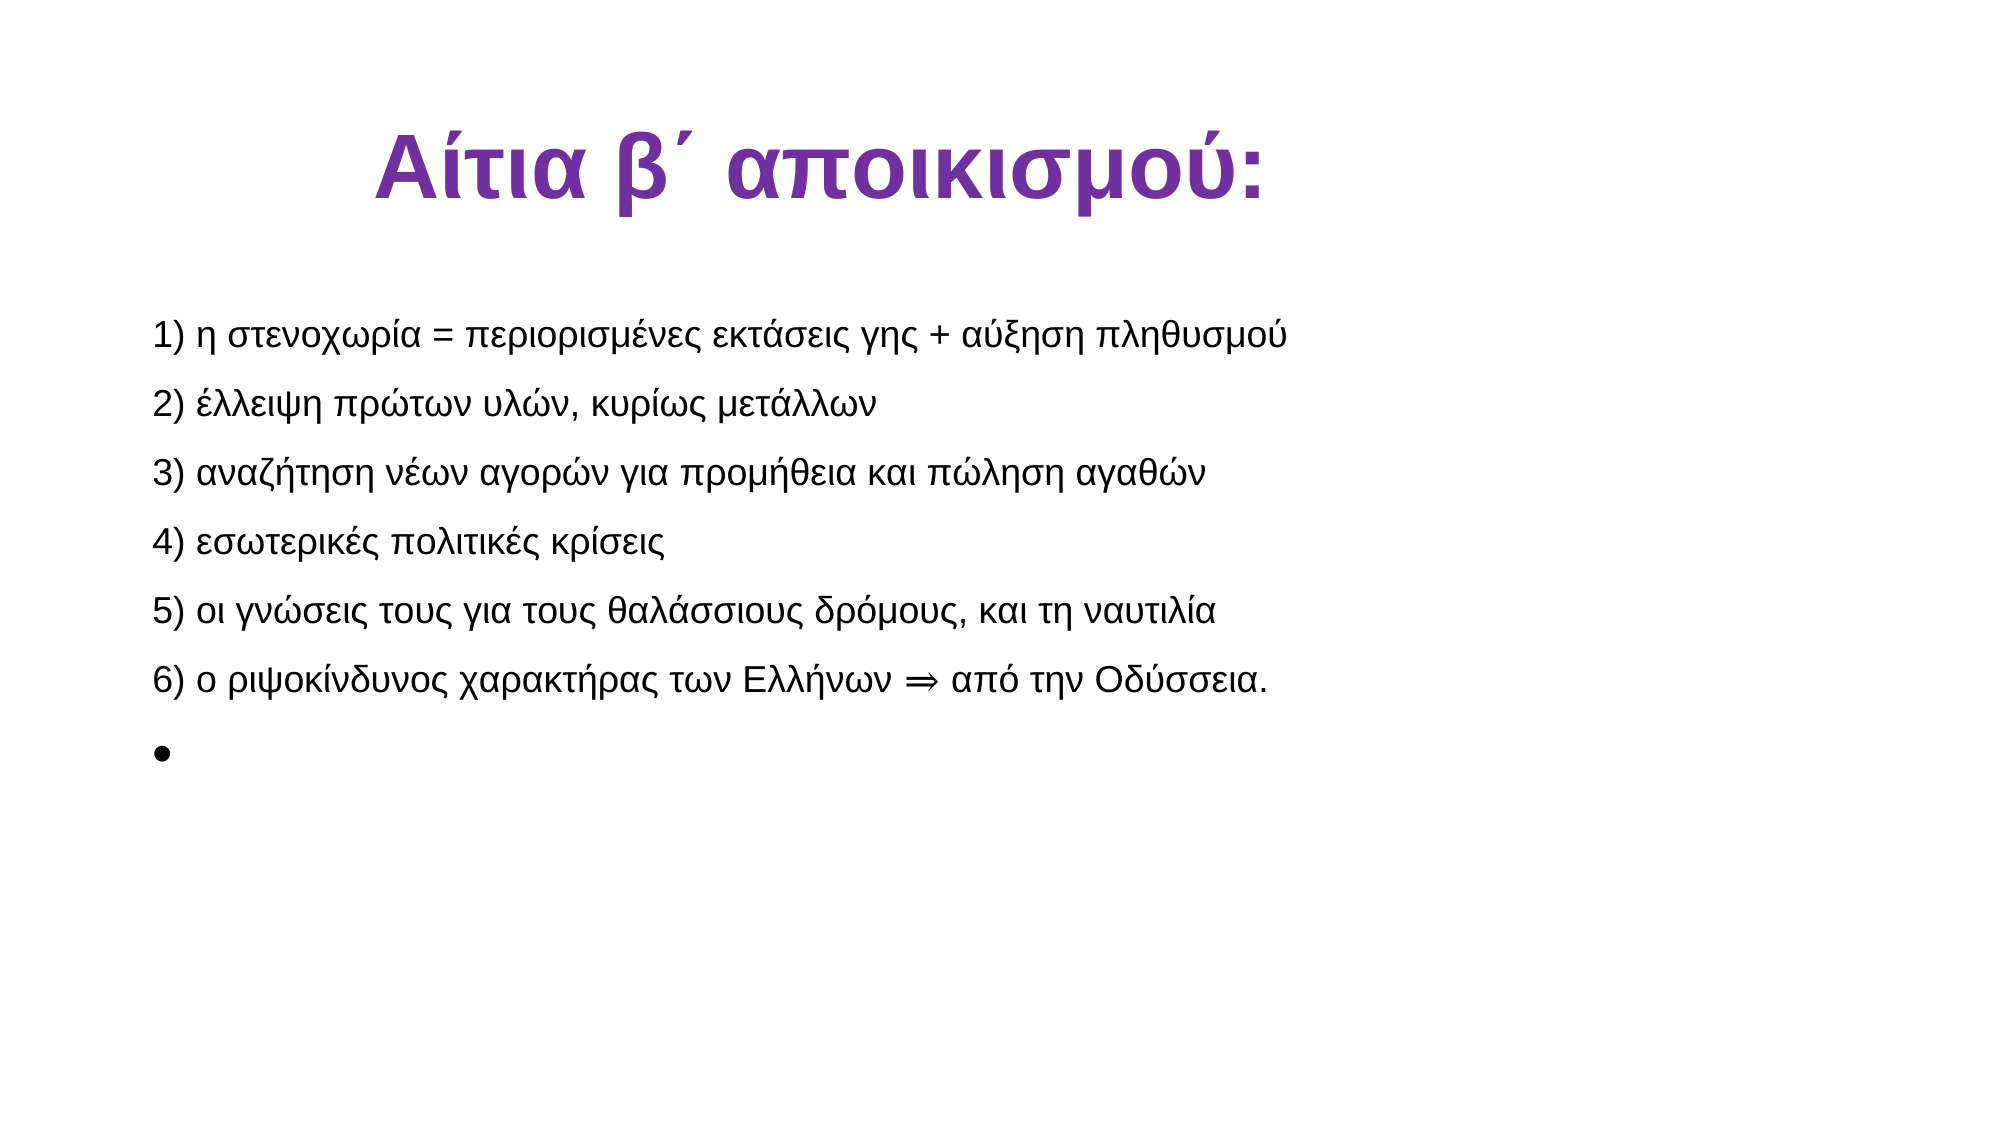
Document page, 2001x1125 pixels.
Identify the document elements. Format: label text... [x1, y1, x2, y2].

title Αίτια β΄ αποικισμού: [137, 59, 1863, 278]
list 1) η στενοχωρία = περιορισμένες εκτάσεις γης + αύξηση πληθυσμού 2) έλλειψη πρώτων υλών, κυρίως μετάλλων 3) αναζήτηση νέων αγορών για προμήθεια και πώληση αγαθών 4) εσωτερικές πολιτικές κρίσεις 5) οι γνώσεις τους για τους θαλάσσιους δρόμους, και τη ναυτιλία 6) ο ριψοκίνδυνος χαρακτήρας των Ελλήνων ⇒ από την Οδύσσεια. [137, 299, 1863, 1014]
